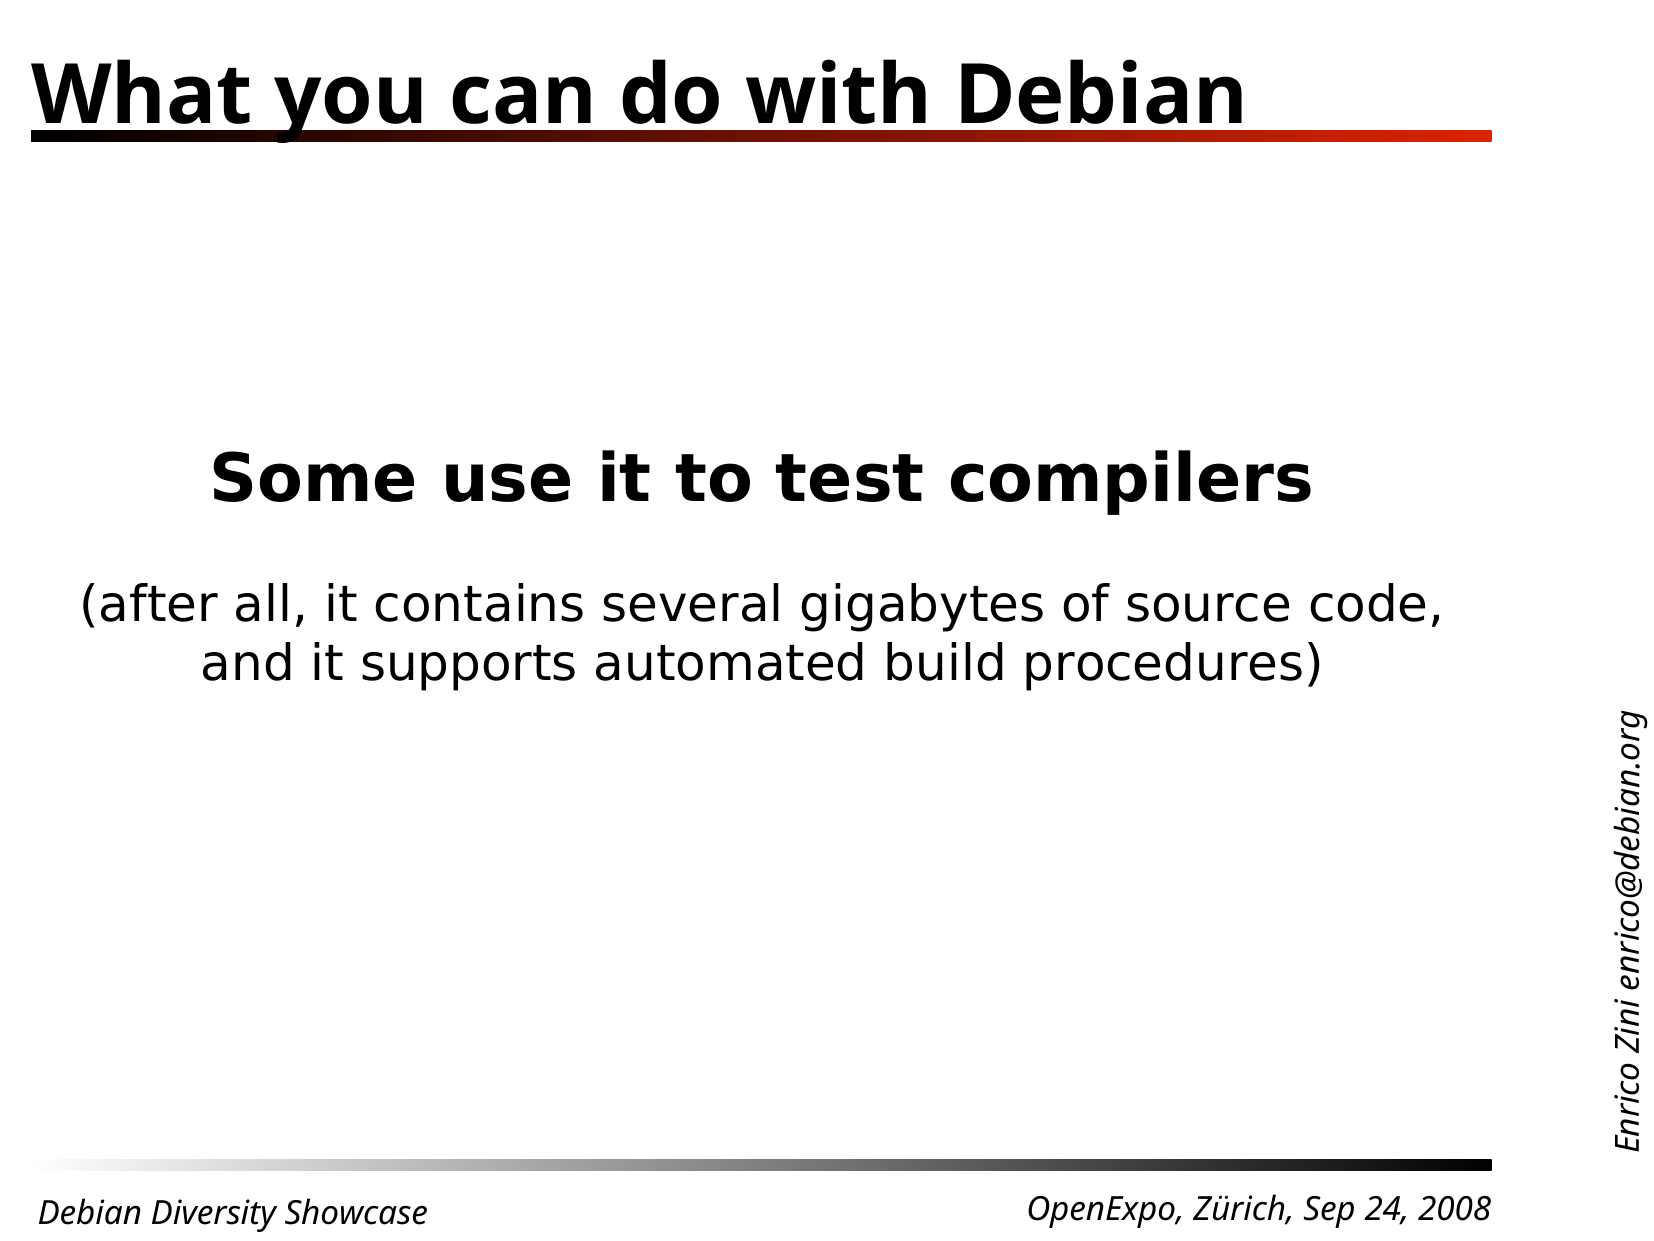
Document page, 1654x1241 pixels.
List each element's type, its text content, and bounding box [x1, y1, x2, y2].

text_box Some use it to test compilers (after all, it contains several gigabytes of source code, and it supports automated build procedures) [30, 439, 1495, 692]
text_box What you can do with Debian [31, 34, 1438, 168]
